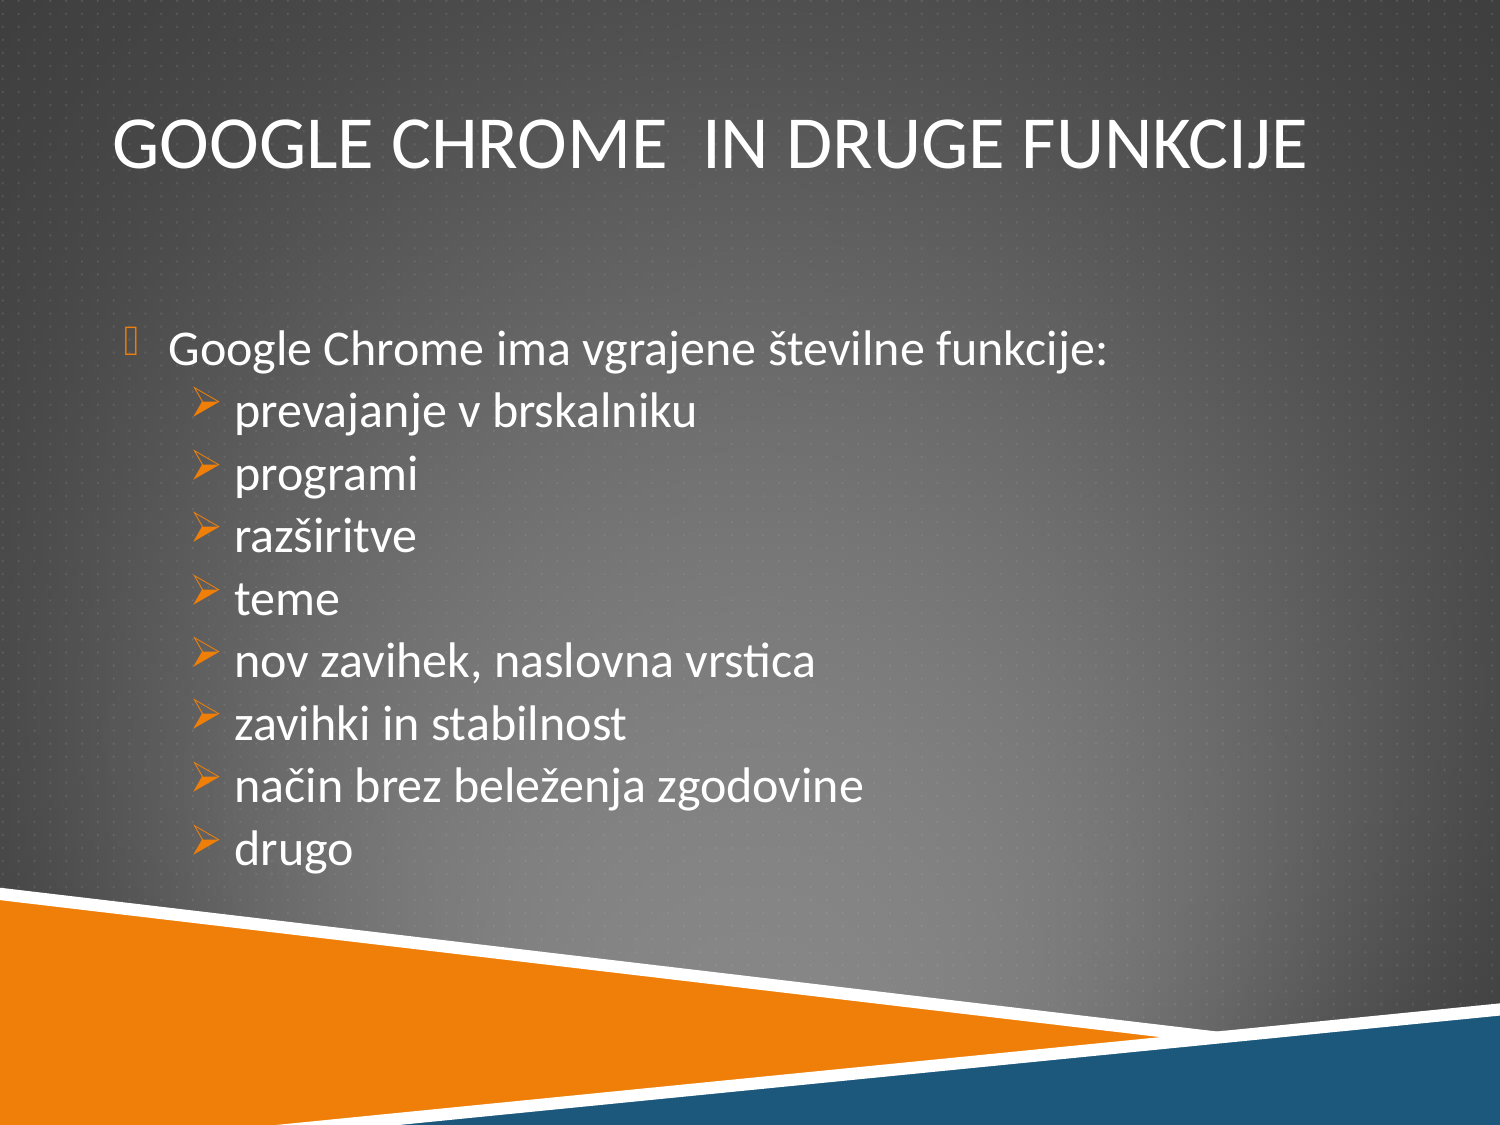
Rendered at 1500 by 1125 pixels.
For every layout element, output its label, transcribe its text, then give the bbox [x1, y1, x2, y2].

title GOOGLE CHROME IN DRUGE FUNKCIJE [112, 41, 1388, 237]
list Google Chrome ima vgrajene številne funkcije: prevajanje v brskalniku programi razširitve teme nov zavihek, naslovna vrstica zavihki in stabilnost način brez beleženja zgodovine drugo [112, 262, 1388, 937]
picture [0, 0, 1500, 1031]
